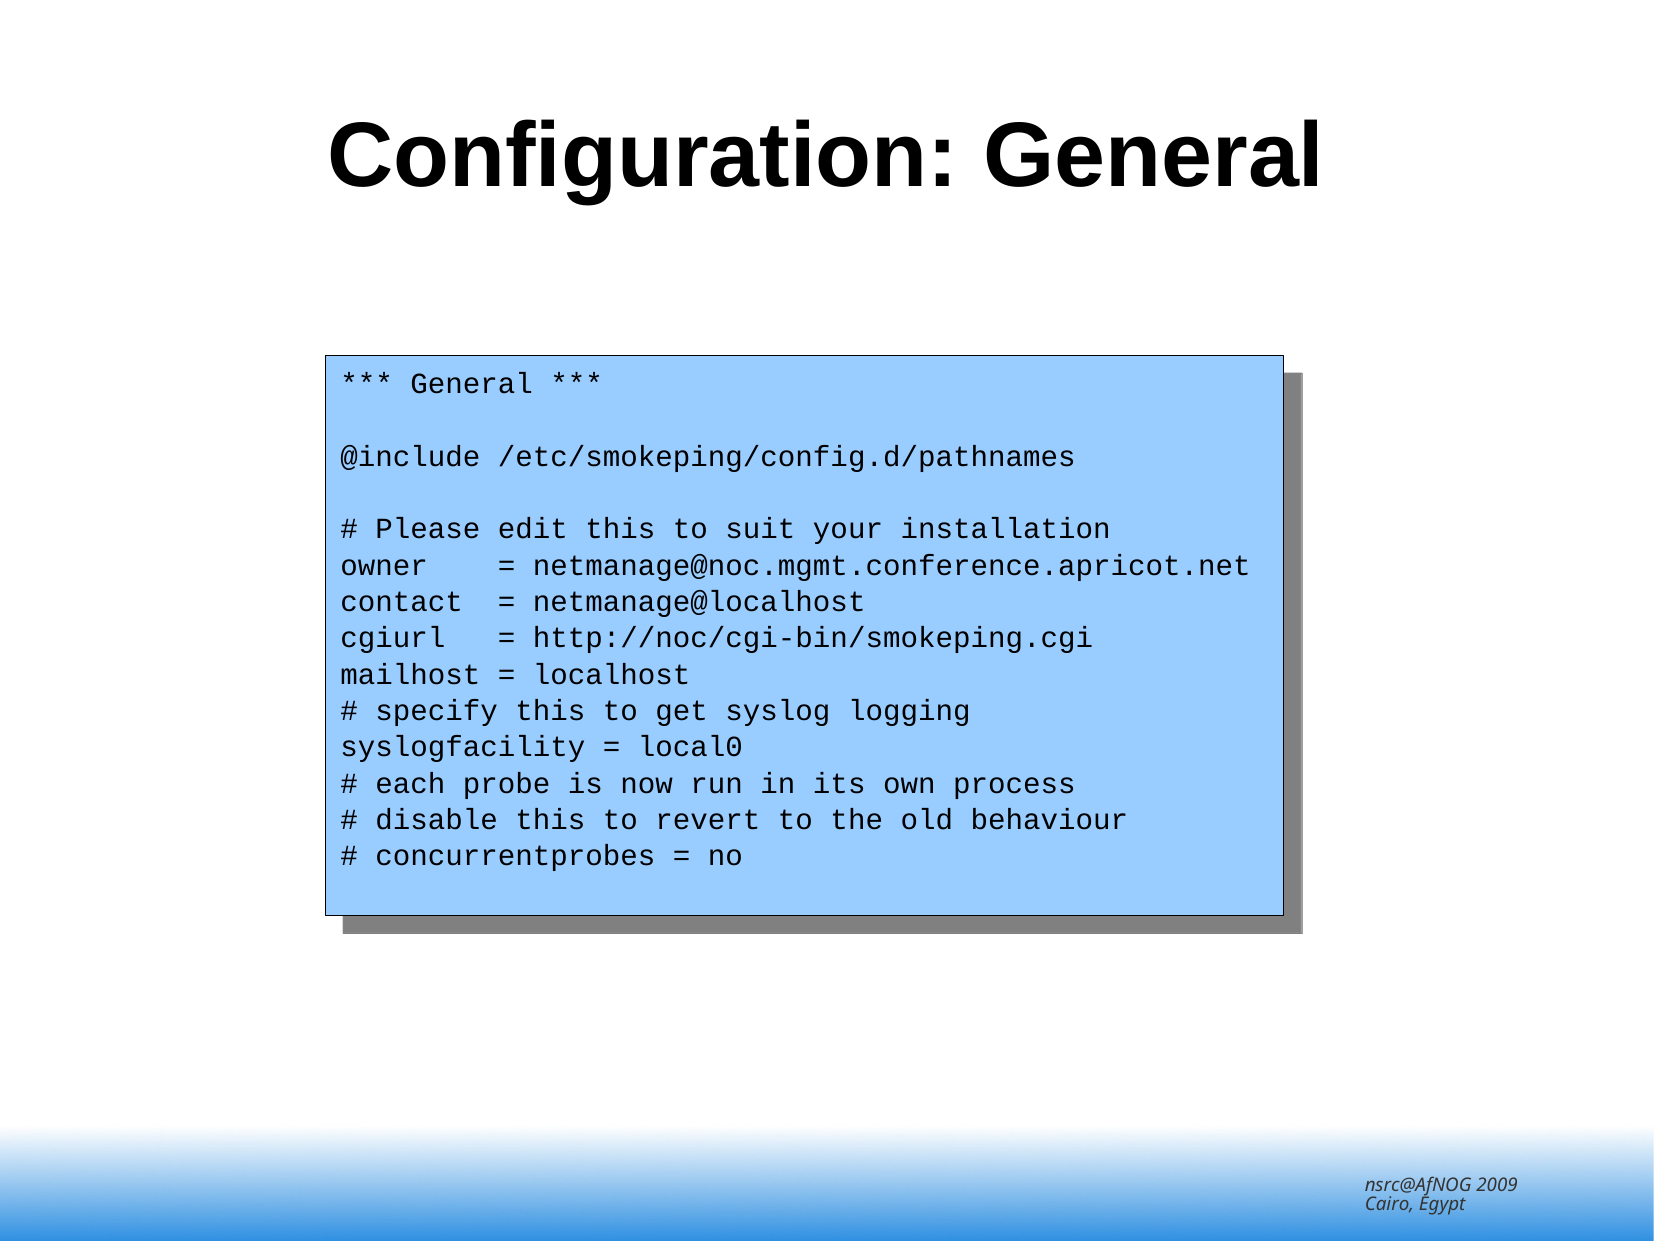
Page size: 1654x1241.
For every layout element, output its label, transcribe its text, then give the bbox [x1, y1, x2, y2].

picture [0, 1124, 1654, 1241]
text_box *** General *** @include /etc/smokeping/config.d/pathnames # Please edit this to suit your installation owner = netmanage@noc.mgmt.conference.apricot.net contact = netmanage@localhost cgiurl = http://noc/cgi-bin/smokeping.cgi mailhost = localhost # specify this to get syslog logging syslogfacility = local0 # each probe is now run in its own process # disable this to revert to the old behaviour # concurrentprobes = no [325, 355, 1284, 916]
title Configuration: General [82, 49, 1571, 257]
